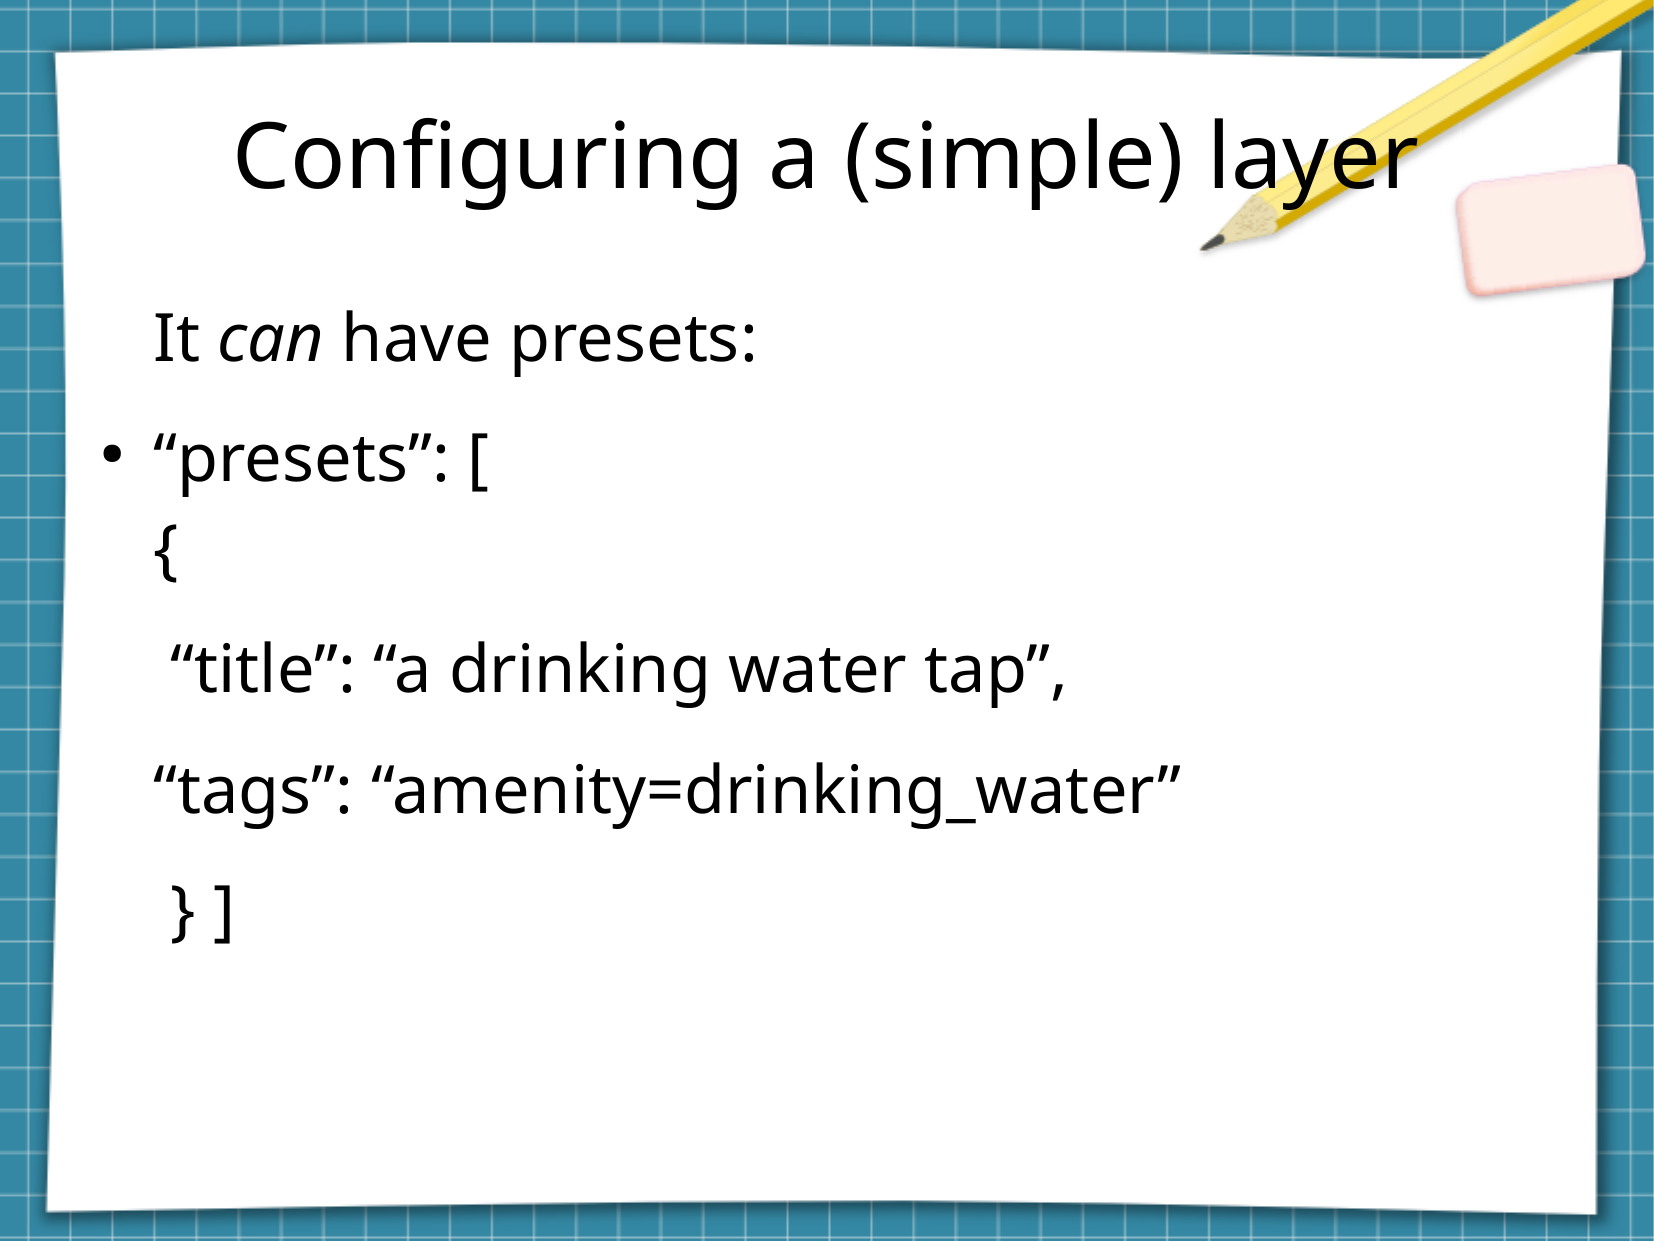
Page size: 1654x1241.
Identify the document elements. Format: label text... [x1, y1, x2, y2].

picture [0, 0, 1654, 1241]
list It can have presets: “presets”: [ { “title”: “a drinking water tap”, “tags”: “amenity=drinking_water” } ] [82, 290, 1571, 1138]
title Configuring a (simple) layer [82, 49, 1571, 257]
